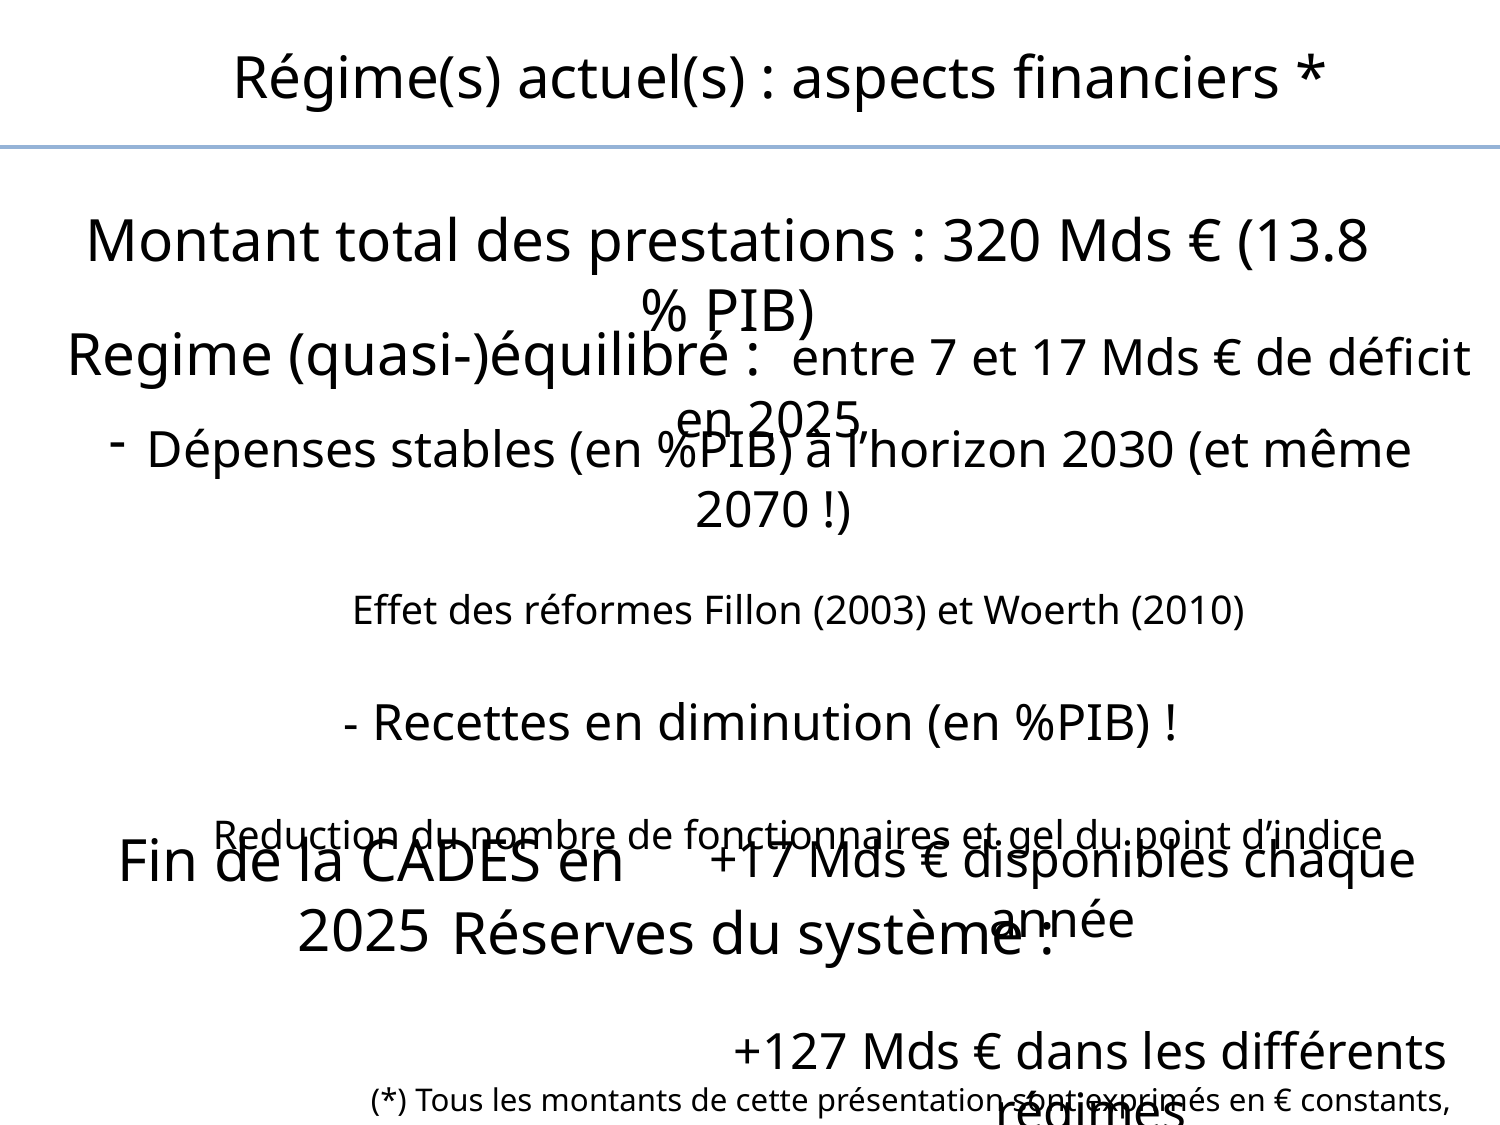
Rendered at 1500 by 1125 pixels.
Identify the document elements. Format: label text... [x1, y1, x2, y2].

text_box Régime(s) actuel(s) : aspects financiers * [172, 32, 1403, 118]
text_box Regime (quasi-)équilibré : entre 7 et 17 Mds € de déficit en 2025 [52, 309, 1486, 455]
text_box Réserves du système : [52, 889, 1486, 974]
text_box +127 Mds € dans les différents régimes [673, 1011, 1500, 1125]
text_box Montant total des prestations : 320 Mds € (13.8 % PIB) [50, 195, 1406, 351]
text_box Dépenses stables (en %PIB) à l’horizon 2030 (et même 2070 !) Effet des réformes Fillon (2003) et Woerth (2010) - Recettes en diminution (en %PIB) ! Reduction du nombre de fonctionnaires et gel du point d’indice [75, 410, 1447, 820]
text_box +17 Mds € disponibles chaque année [692, 820, 1454, 889]
text_box (*) Tous les montants de cette présentation sont exprimés en € constants, base 2018-2019 [325, 1073, 673, 1125]
text_box Fin de la CADES en 2025 [52, 816, 692, 889]
